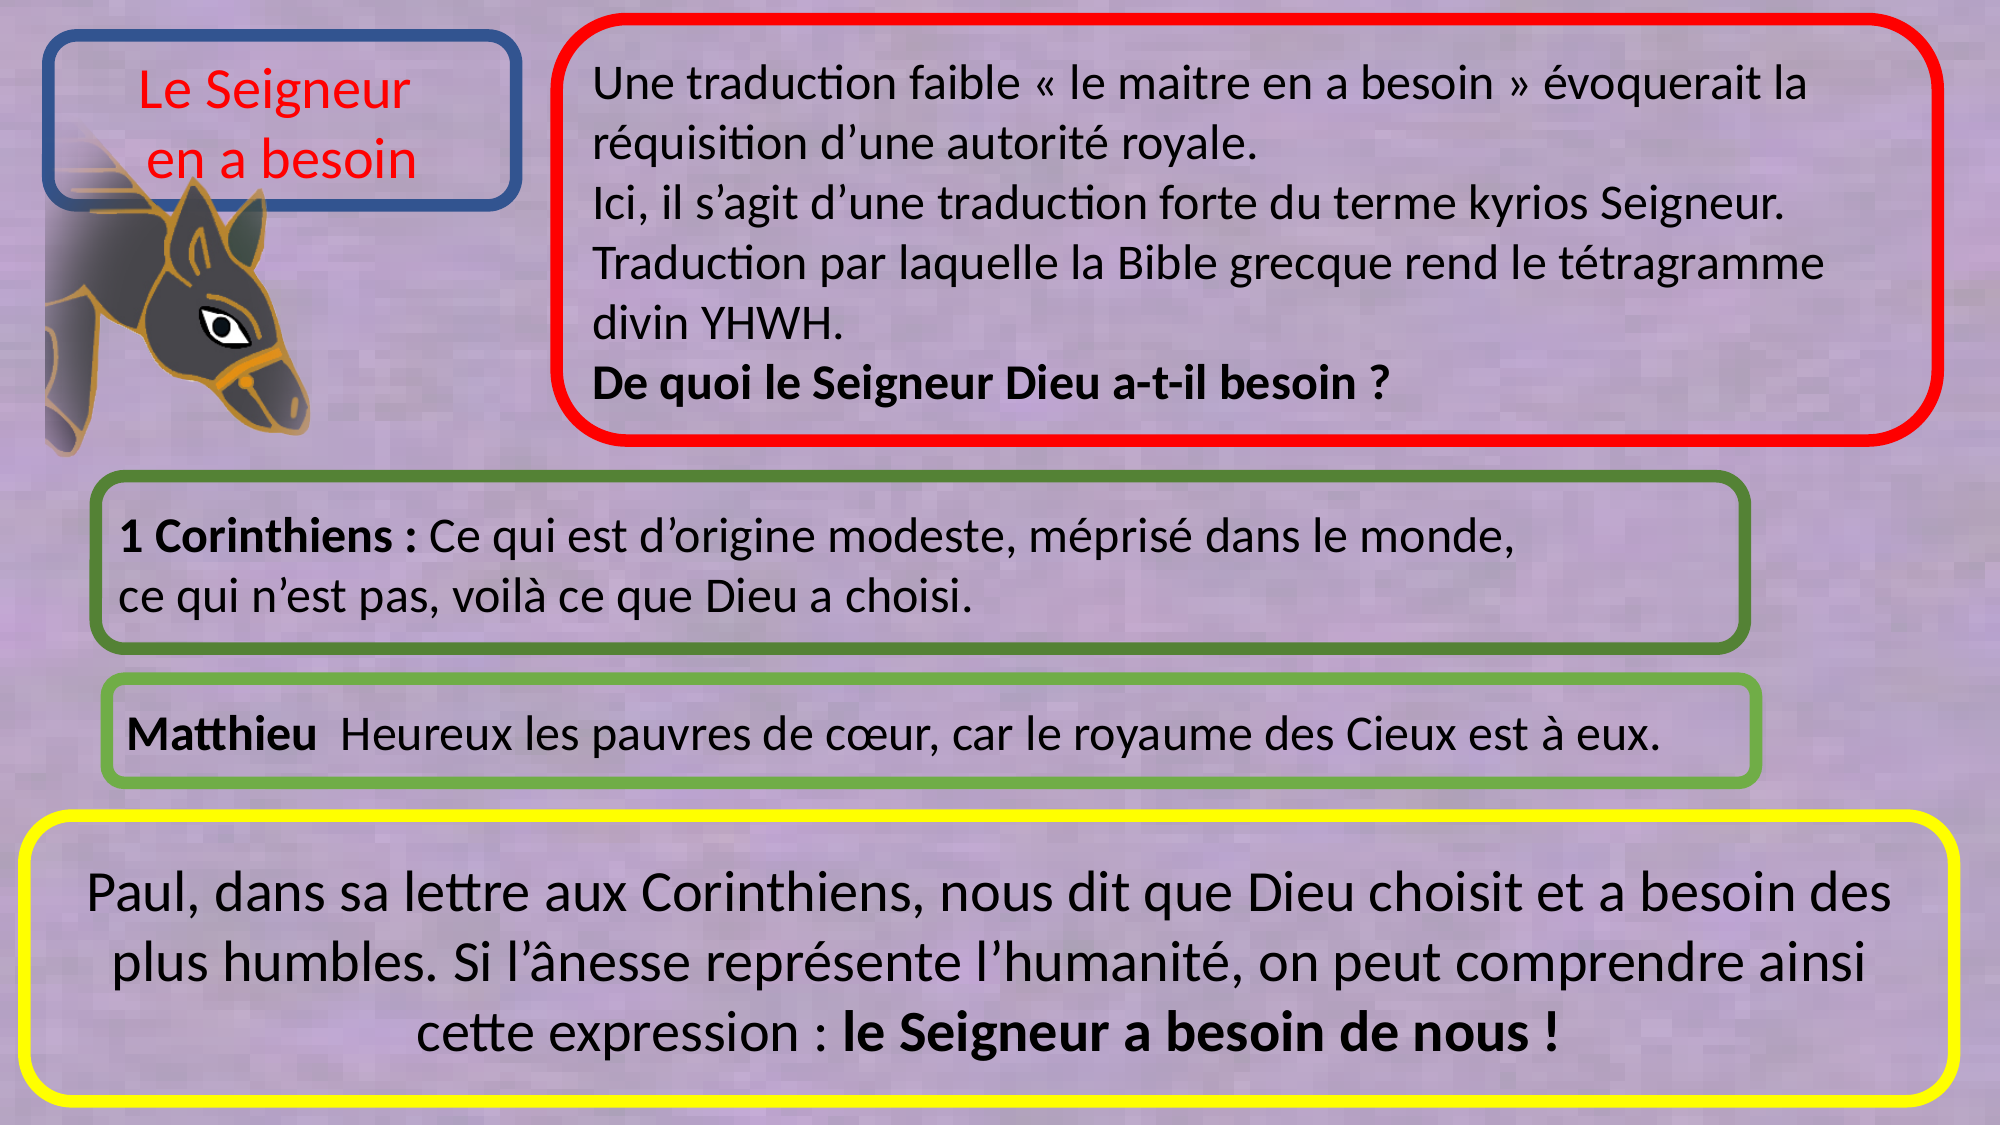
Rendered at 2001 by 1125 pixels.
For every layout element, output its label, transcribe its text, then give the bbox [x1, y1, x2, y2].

picture [45, 76, 326, 506]
text_box 1 Corinthiens : Ce qui est d’origine modeste, méprisé dans le monde, ce qui n’est pas, voilà ce que Dieu a choisi. [95, 476, 1745, 649]
text_box Paul, dans sa lettre aux Corinthiens, nous dit que Dieu choisit et a besoin des plus humbles. Si l’ânesse représente l’humanité, on peut comprendre ainsi cette expression : le Seigneur a besoin de nous ! [24, 815, 1955, 1102]
text_box Matthieu Heureux les pauvres de cœur, car le royaume des Cieux est à eux. [106, 678, 1757, 783]
text_box Le Seigneur en a besoin [48, 35, 517, 206]
text_box Une traduction faible « le maitre en a besoin » évoquerait la réquisition d’une autorité royale. Ici, il s’agit d’une traduction forte du terme kyrios Seigneur. Traduction par laquelle la Bible grecque rend le tétragramme divin YHWH. De quoi le Seigneur Dieu a-t-il besoin ? [556, 19, 1938, 441]
